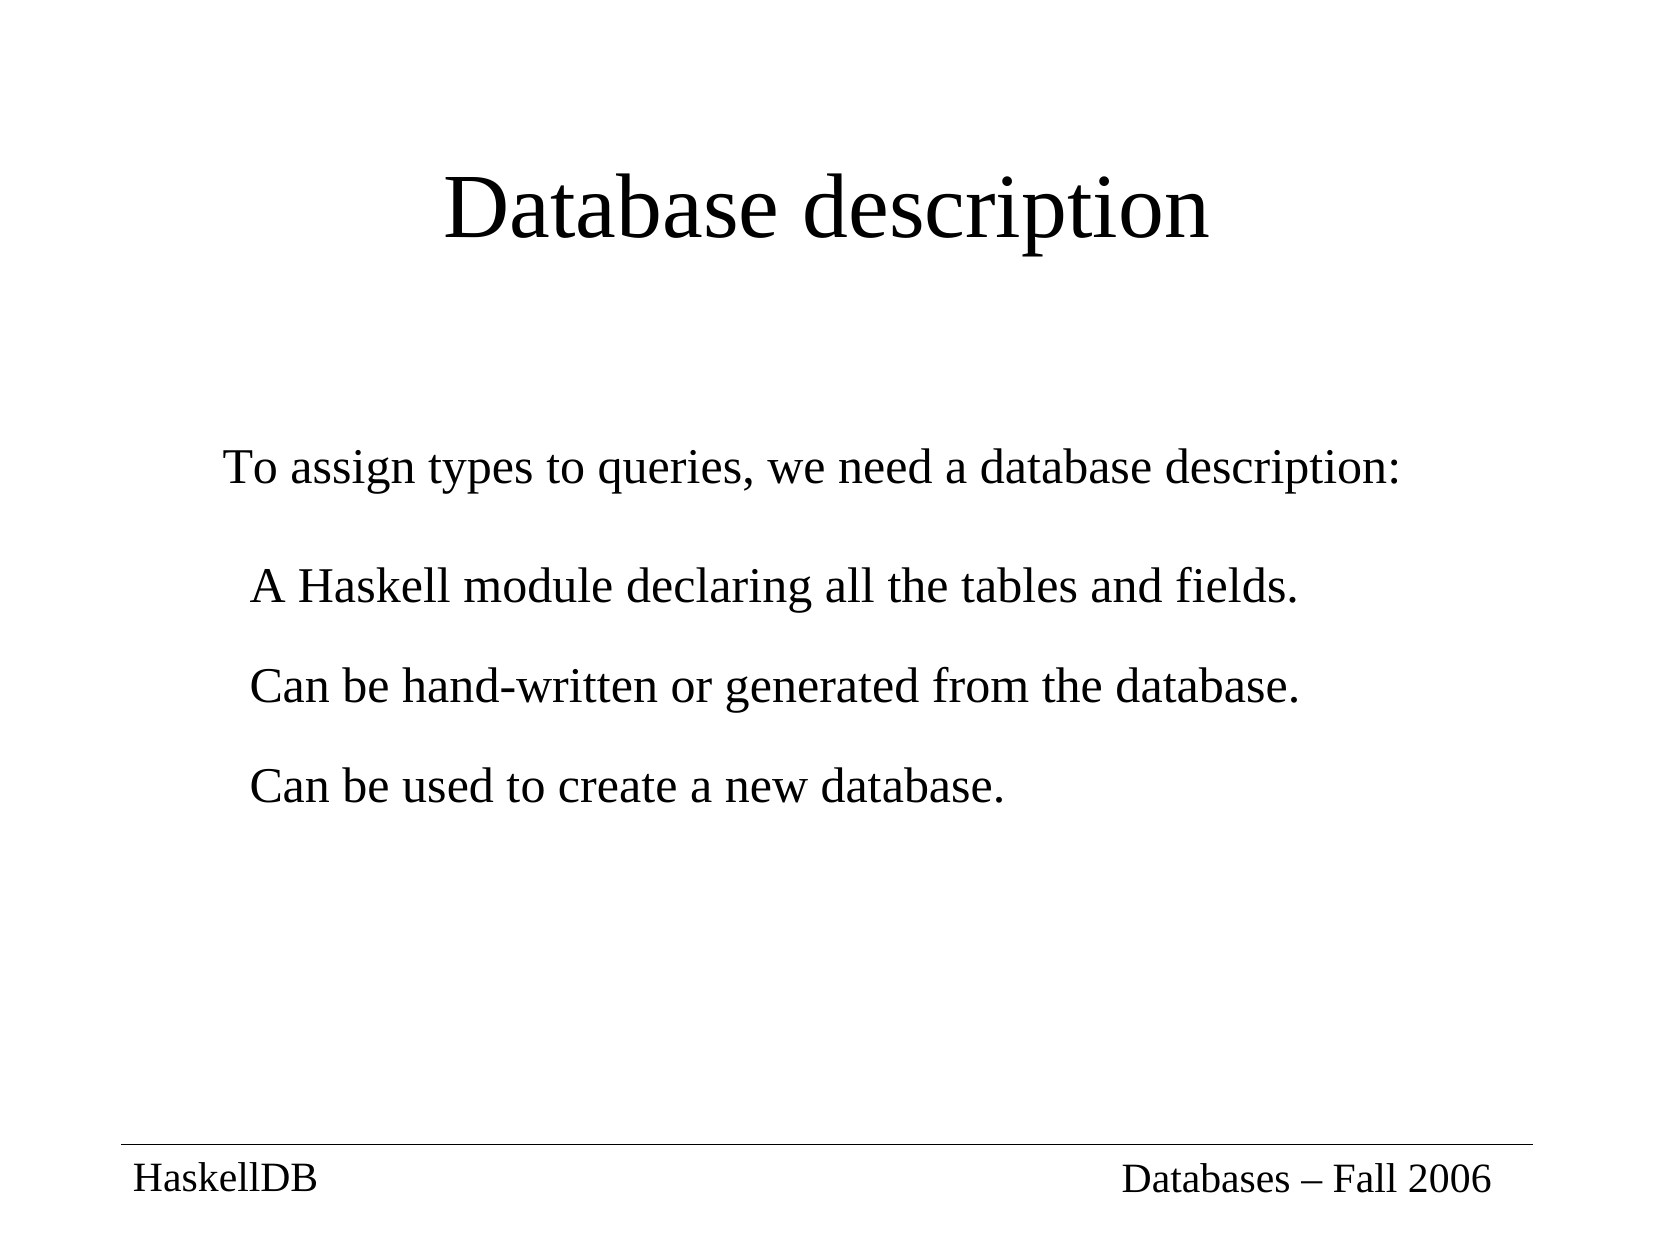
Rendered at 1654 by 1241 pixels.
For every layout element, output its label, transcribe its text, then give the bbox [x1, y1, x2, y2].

title Database description [121, 102, 1534, 311]
text_box A Haskell module declaring all the tables and fields. Can be hand-written or generated from the database. Can be used to create a new database. [246, 454, 1488, 975]
text_box To assign types to queries, we need a database description: [219, 435, 1414, 498]
